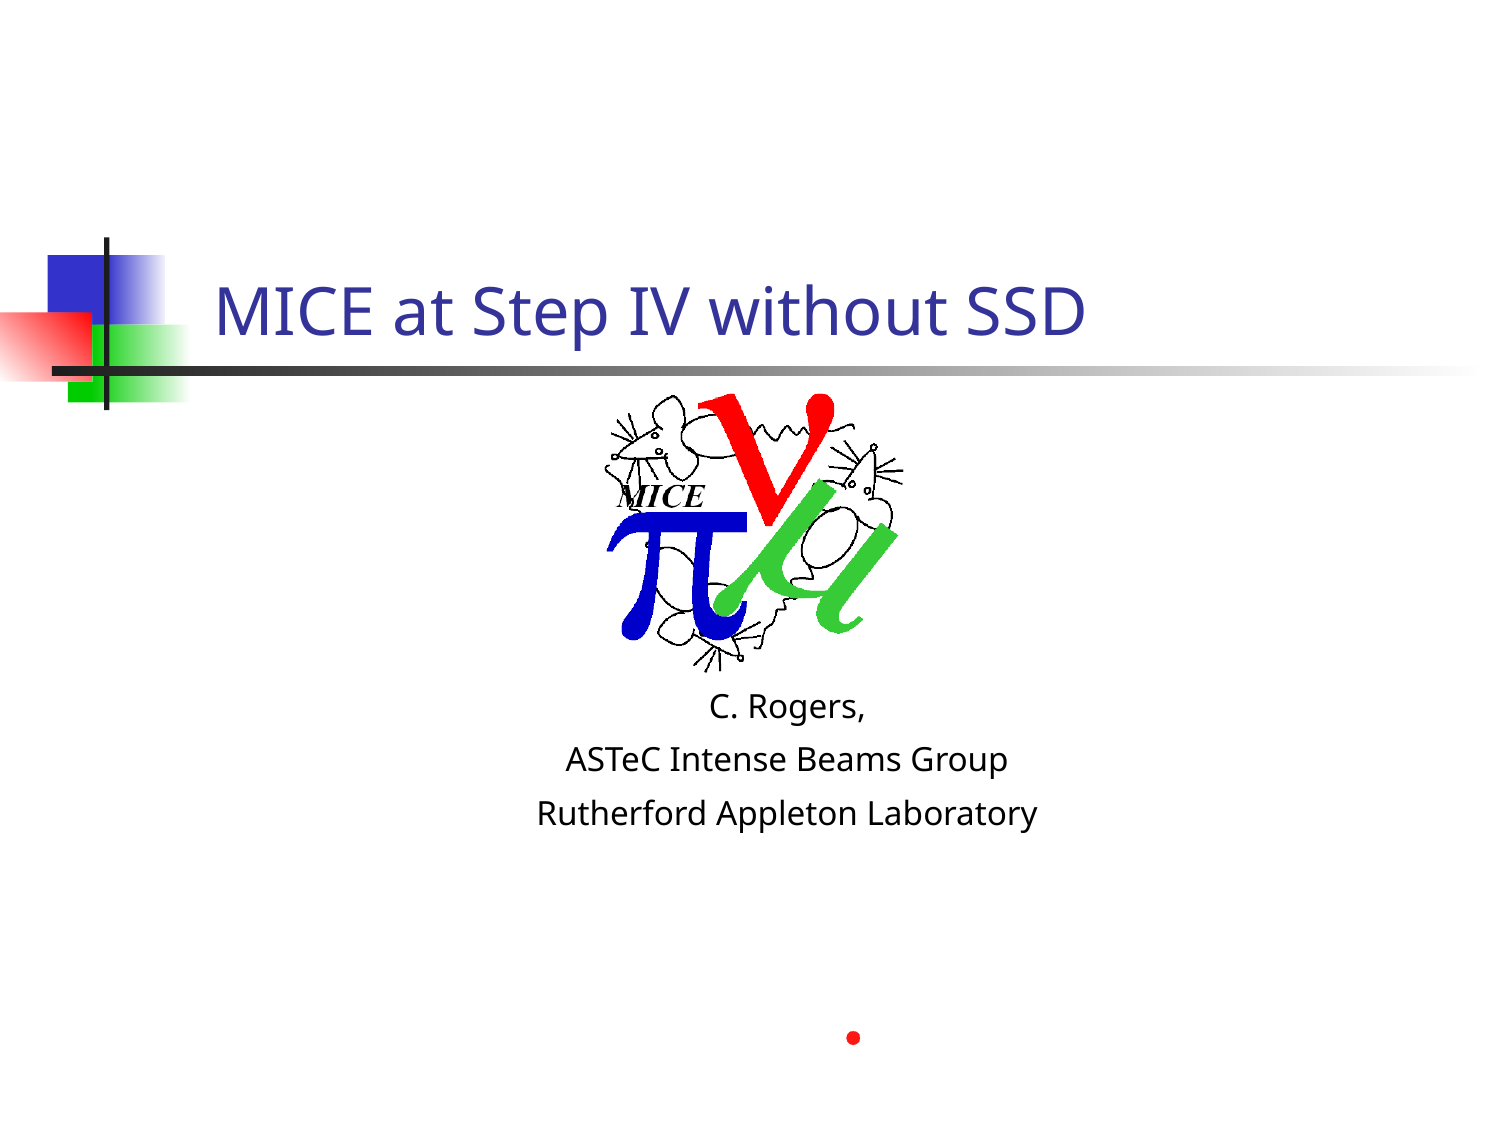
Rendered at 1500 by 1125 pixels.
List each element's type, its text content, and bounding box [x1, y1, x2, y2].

subtitle C. Rogers, ASTeC Intense Beams Group Rutherford Appleton Laboratory [225, 674, 1276, 925]
title MICE at Step IV without SSD [198, 159, 1474, 363]
picture [662, 962, 870, 1081]
picture [575, 376, 930, 674]
